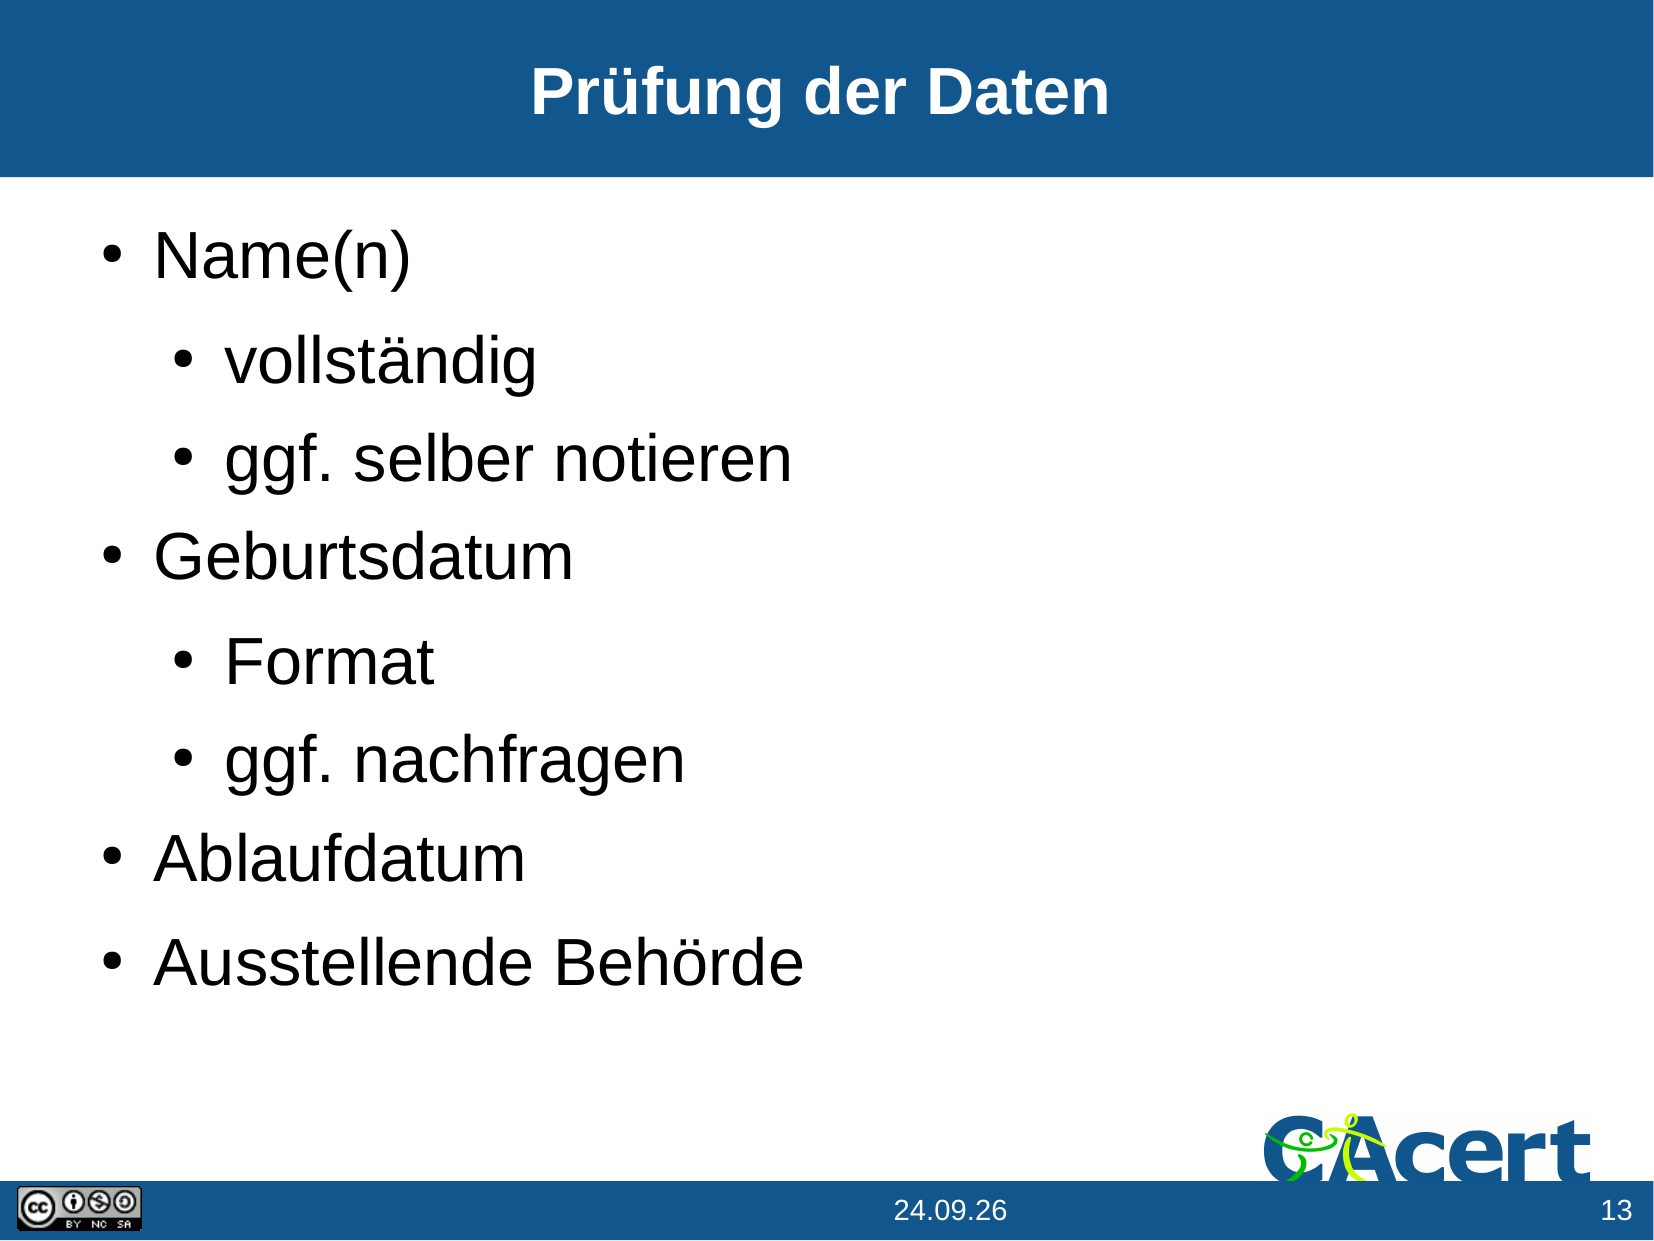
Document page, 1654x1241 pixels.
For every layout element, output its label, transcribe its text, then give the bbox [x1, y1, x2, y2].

picture [17, 1186, 142, 1231]
list Name(n) vollständig ggf. selber notieren Geburtsdatum Format ggf. nachfragen Ablaufdatum Ausstellende Behörde [82, 218, 1571, 1091]
title Prüfung der Daten [76, 17, 1565, 166]
picture [1263, 1112, 1591, 1181]
